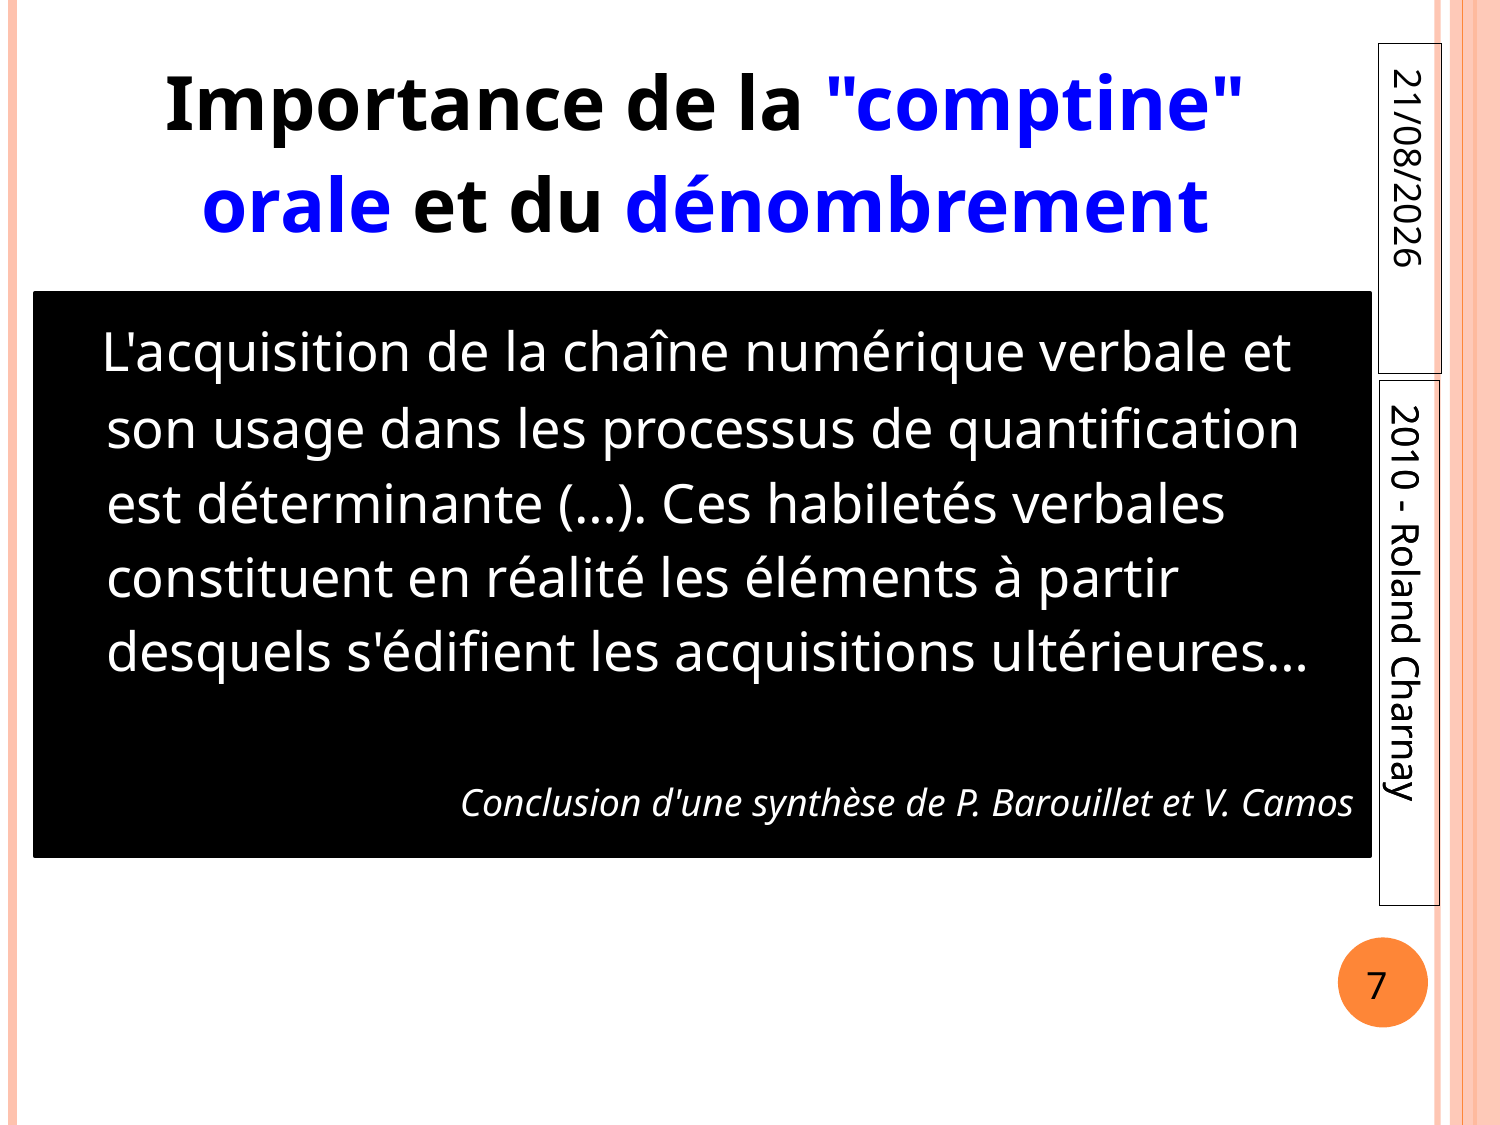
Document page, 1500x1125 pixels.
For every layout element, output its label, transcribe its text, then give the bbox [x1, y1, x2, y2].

footer 2010 - Roland Charnay [1379, 380, 1440, 906]
text_box Importance de la "comptine" orale et du dénombrement [53, 42, 1359, 231]
text_box L'acquisition de la chaîne numérique verbale et son usage dans les processus de quantification est déterminante (…). Ces habiletés verbales constituent en réalité les éléments à partir desquels s'édifient les acquisitions ultérieures… Conclusion d'une synthèse de P. Barouillet et V. Camos [35, 292, 1370, 857]
text_box <numéro> [1351, 952, 1452, 1038]
